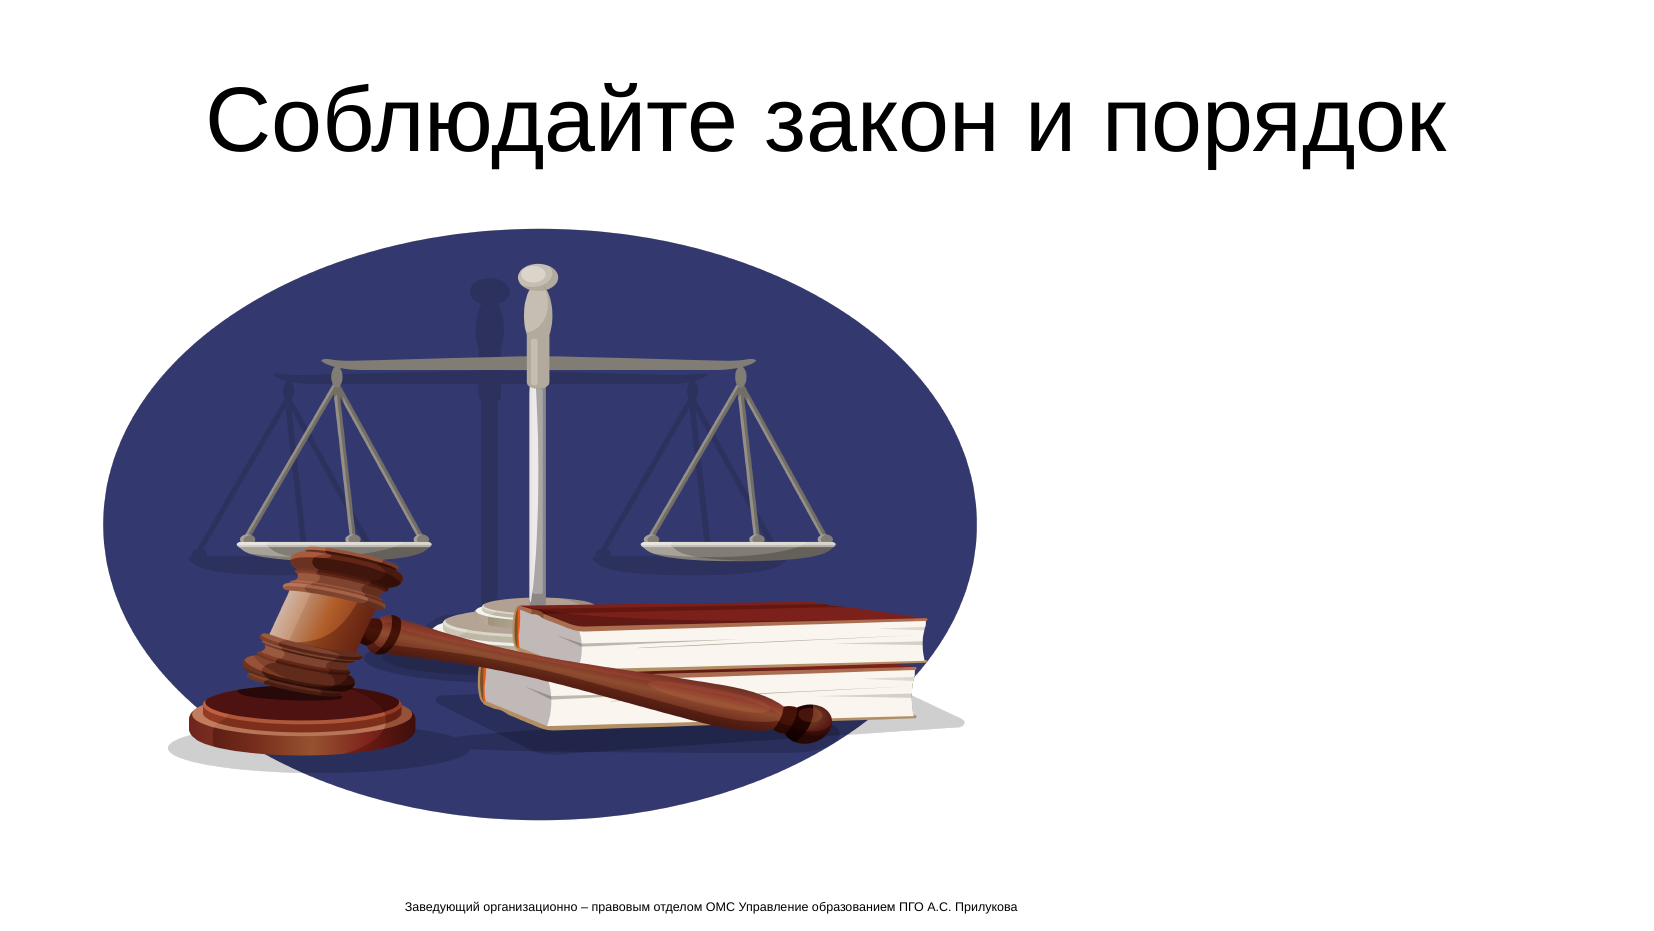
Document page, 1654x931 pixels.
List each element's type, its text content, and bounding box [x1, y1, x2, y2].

title Соблюдайте закон и порядок [82, 37, 1571, 193]
list Заведующий организационно – правовым отделом ОМС Управление образованием ПГО А.С. Прилукова [82, 659, 1571, 916]
picture [74, 210, 1006, 840]
